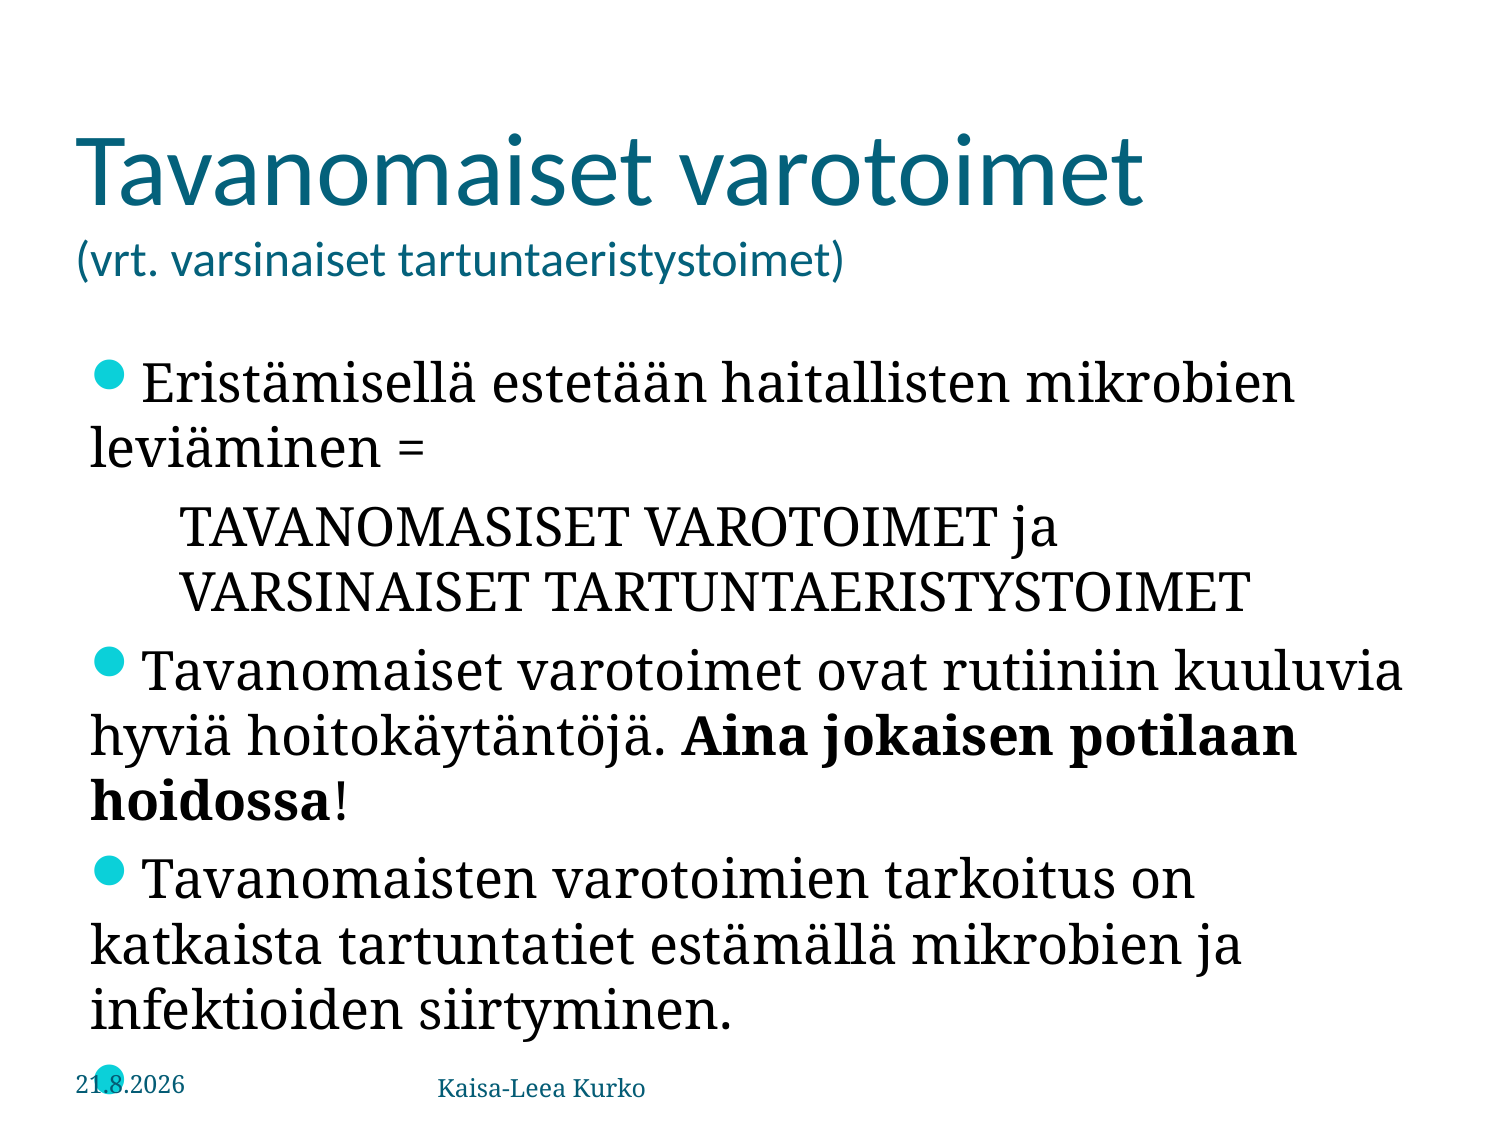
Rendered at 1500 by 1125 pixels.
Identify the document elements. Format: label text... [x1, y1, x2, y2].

text_box Kaisa-Leea Kurko [437, 1042, 988, 1103]
text_box 9.8.2020 [74, 1042, 426, 1103]
title Tavanomaiset varotoimet (vrt. varsinaiset tartuntaeristystoimet) [75, 93, 1426, 258]
list Eristämisellä estetään haitallisten mikrobien leviäminen = TAVANOMASISET VAROTOIMET ja VARSINAISET TARTUNTAERISTYSTOIMET Tavanomaiset varotoimet ovat rutiiniin kuuluvia hyviä hoitokäytäntöjä. Aina jokaisen potilaan hoidossa! Tavanomaisten varotoimien tarkoitus on katkaista tartuntatiet estämällä mikrobien ja infektioiden siirtyminen. [75, 341, 1426, 1103]
